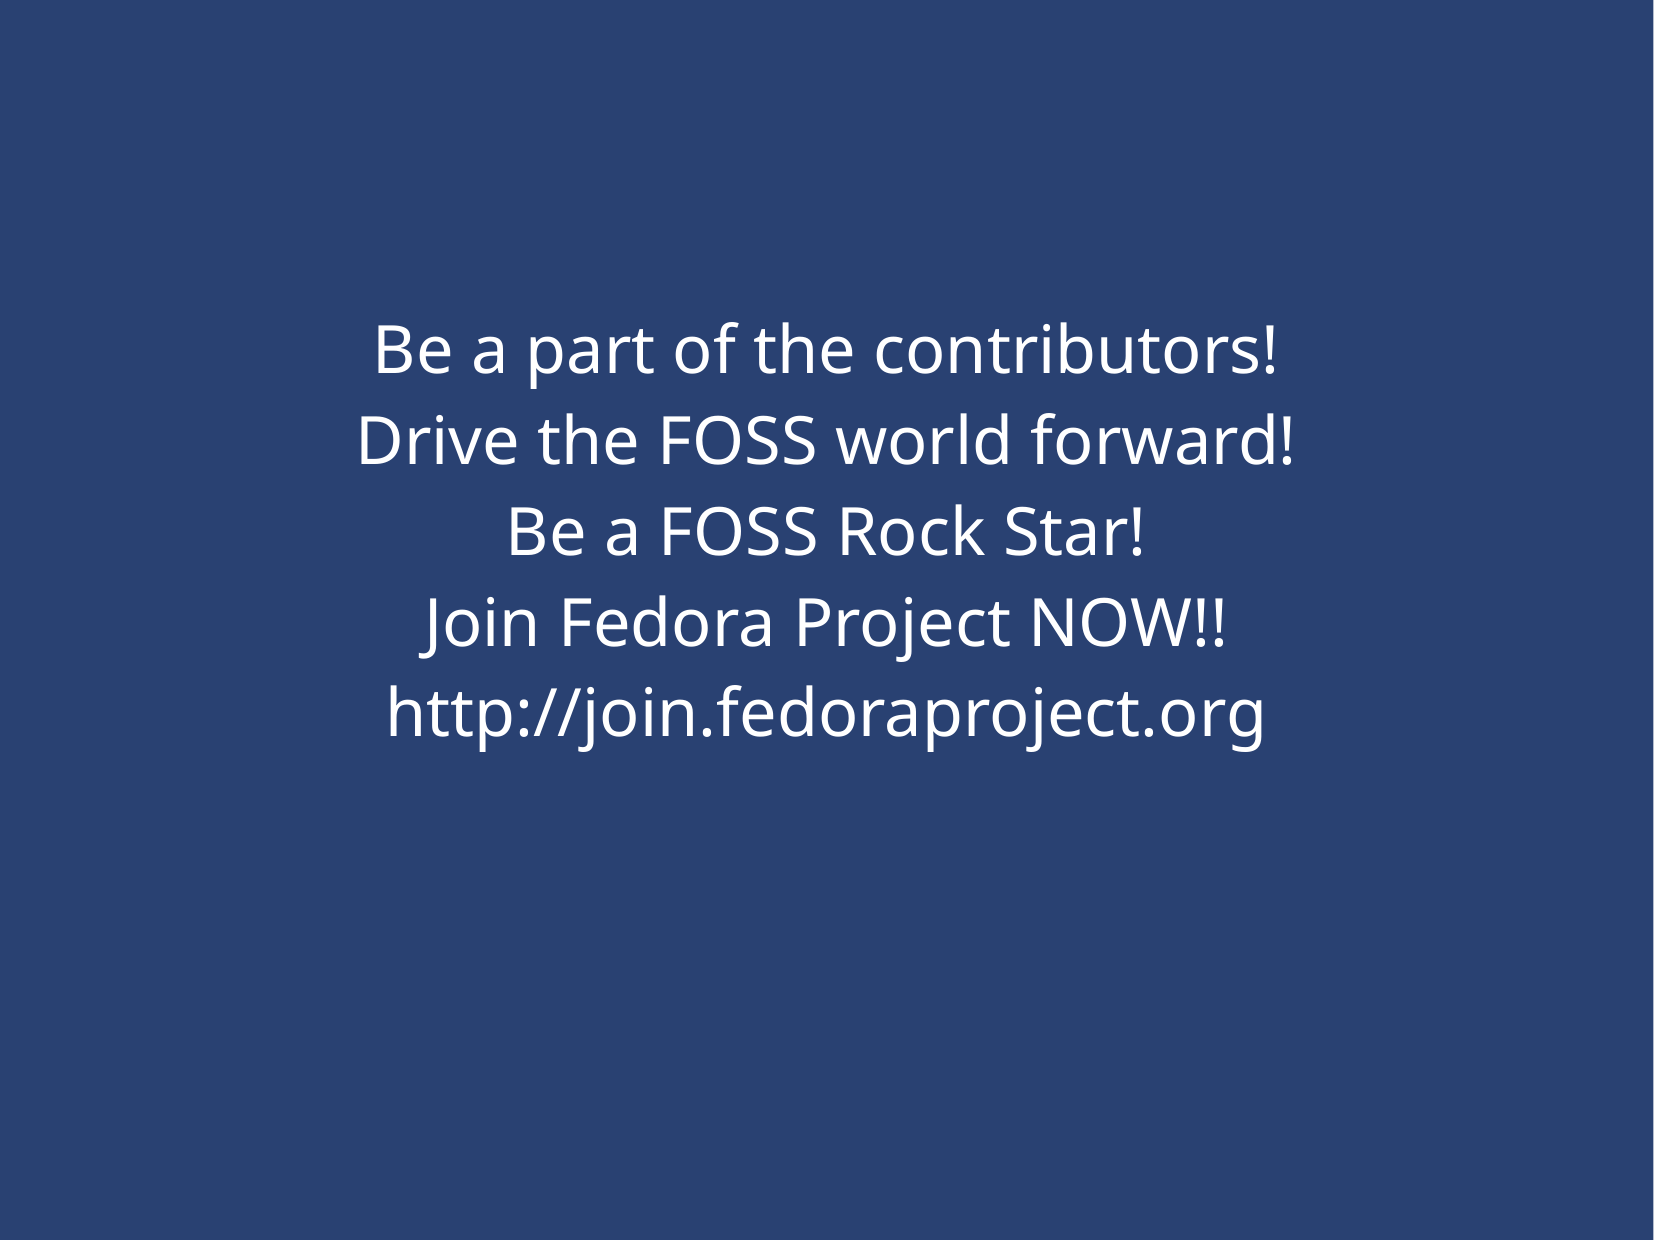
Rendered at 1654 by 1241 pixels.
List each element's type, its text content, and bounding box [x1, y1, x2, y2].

subtitle Be a part of the contributors! Drive the FOSS world forward! Be a FOSS Rock Star! Join Fedora Project NOW!! http://join.fedoraproject.org [82, 49, 1571, 1109]
